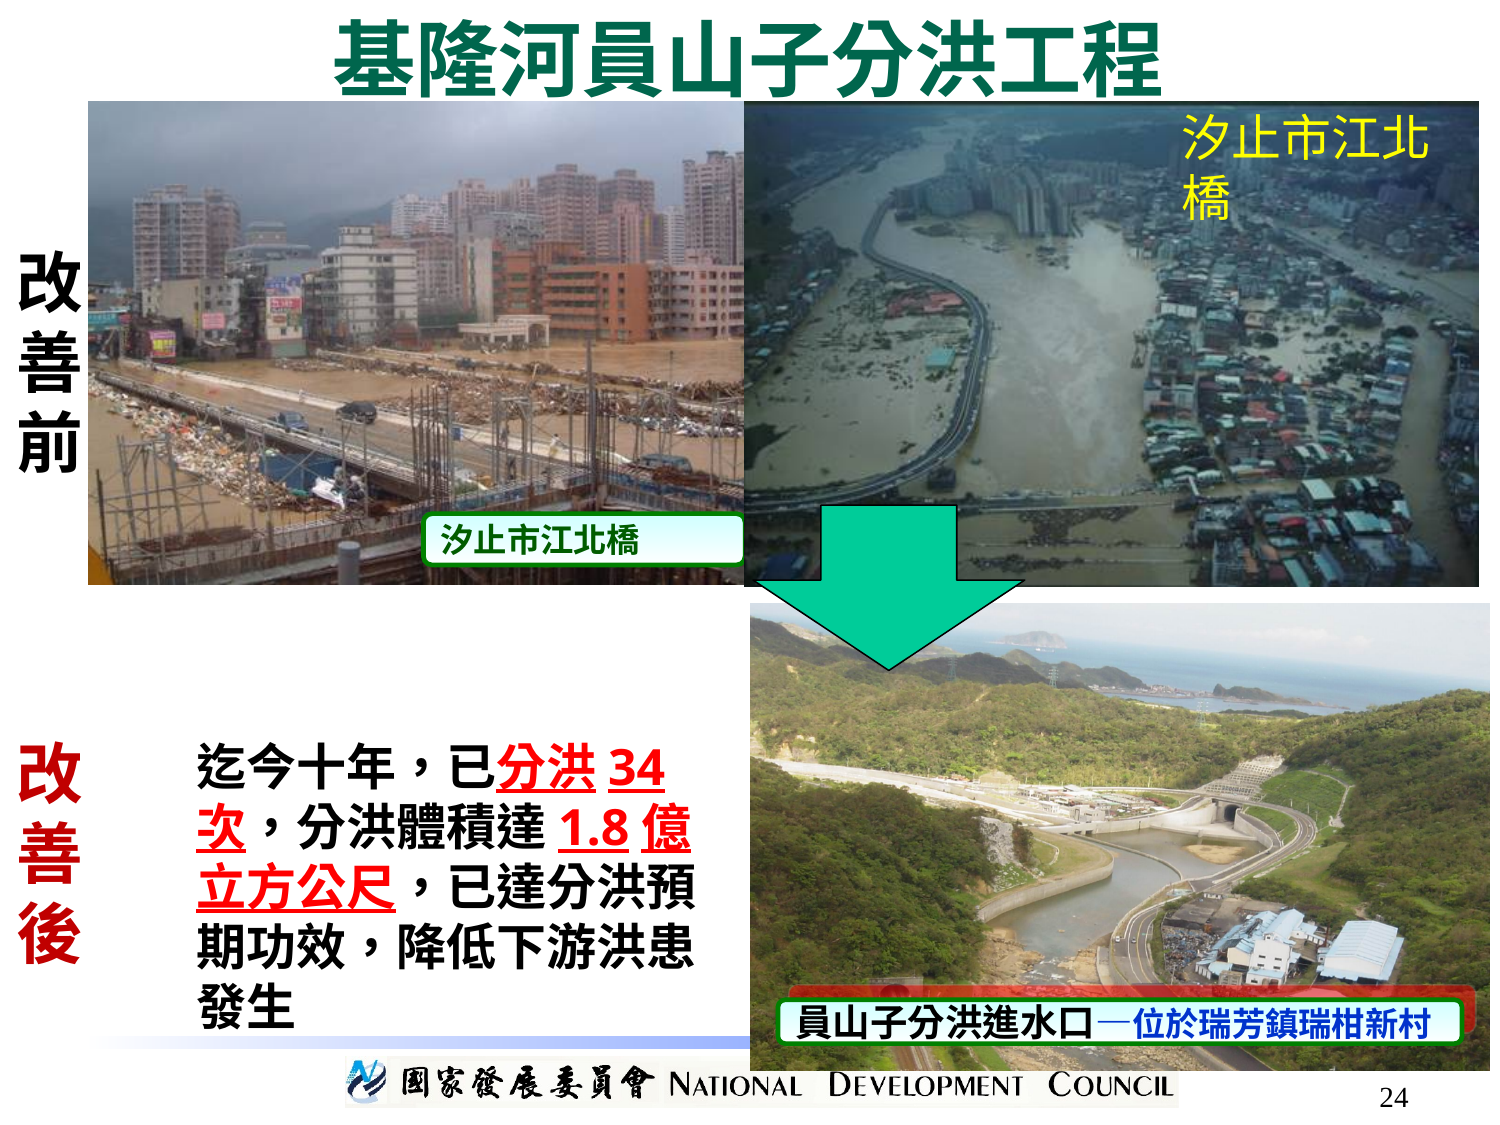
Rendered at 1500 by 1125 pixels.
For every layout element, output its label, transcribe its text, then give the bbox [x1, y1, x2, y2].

text_box 改善前 [1, 233, 73, 491]
picture [88, 101, 1479, 587]
text_box 改善後 [1, 723, 76, 982]
text_box 汐止市江北橋 [423, 513, 744, 565]
text_box 員山子分洪進水口—位於瑞芳鎮瑞柑新村 [777, 999, 1462, 1044]
text_box 24 [1364, 1070, 1490, 1106]
text_box 迄今十年，已分洪34次，分洪體積達1.8億立方公尺，已達分洪預期功效，降低下游洪患發生 [181, 728, 755, 1043]
text_box 汐止市江北橋 [1167, 99, 1495, 235]
text_box 基隆河員山子分洪工程 [317, 0, 1180, 115]
picture [750, 603, 1490, 1071]
